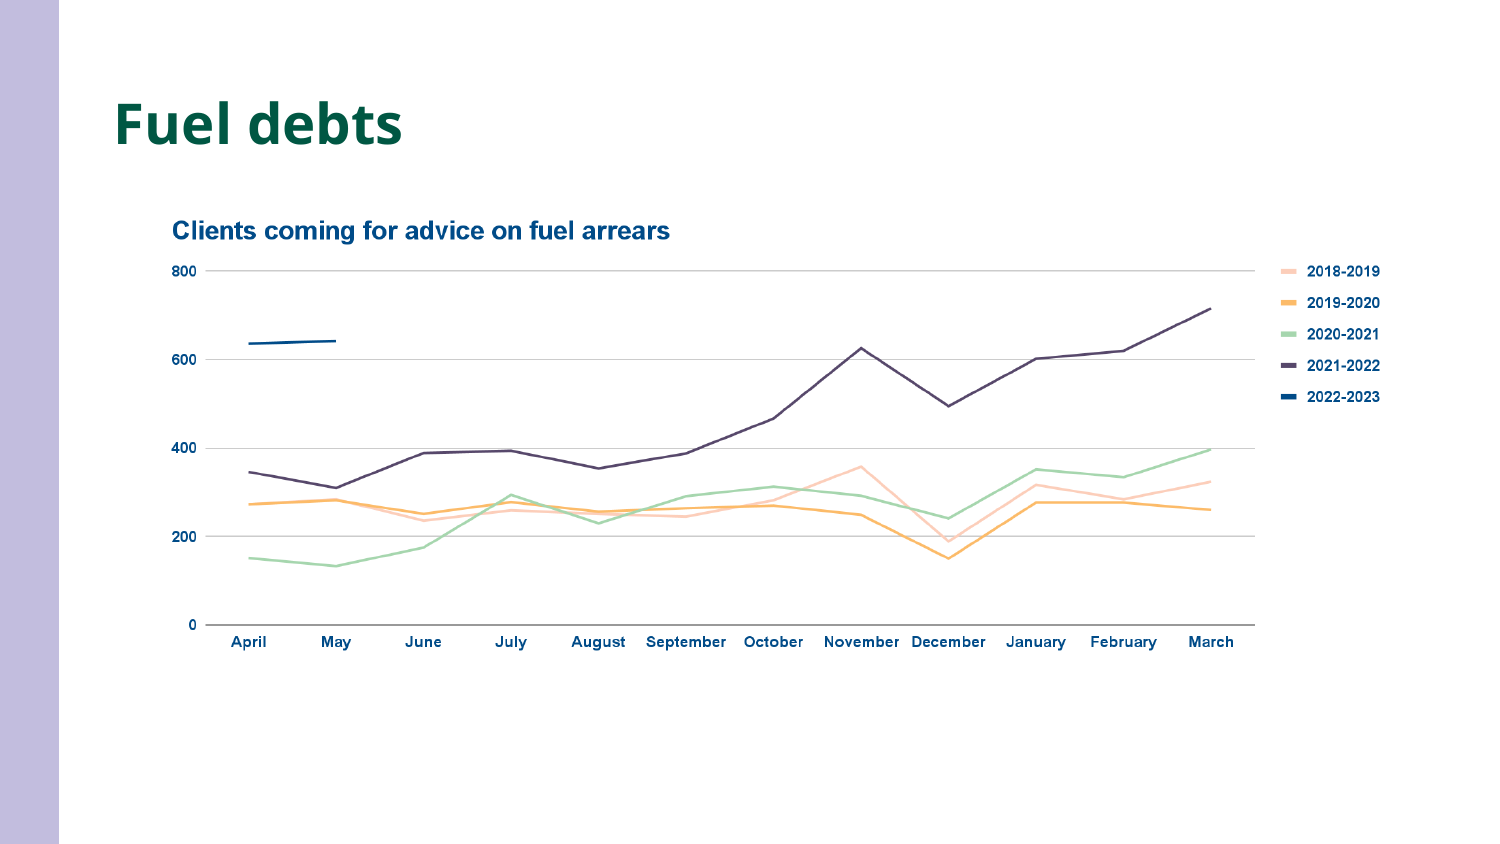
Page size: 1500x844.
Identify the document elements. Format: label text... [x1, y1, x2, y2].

picture [147, 190, 1404, 675]
title Fuel debts [98, 72, 1396, 174]
